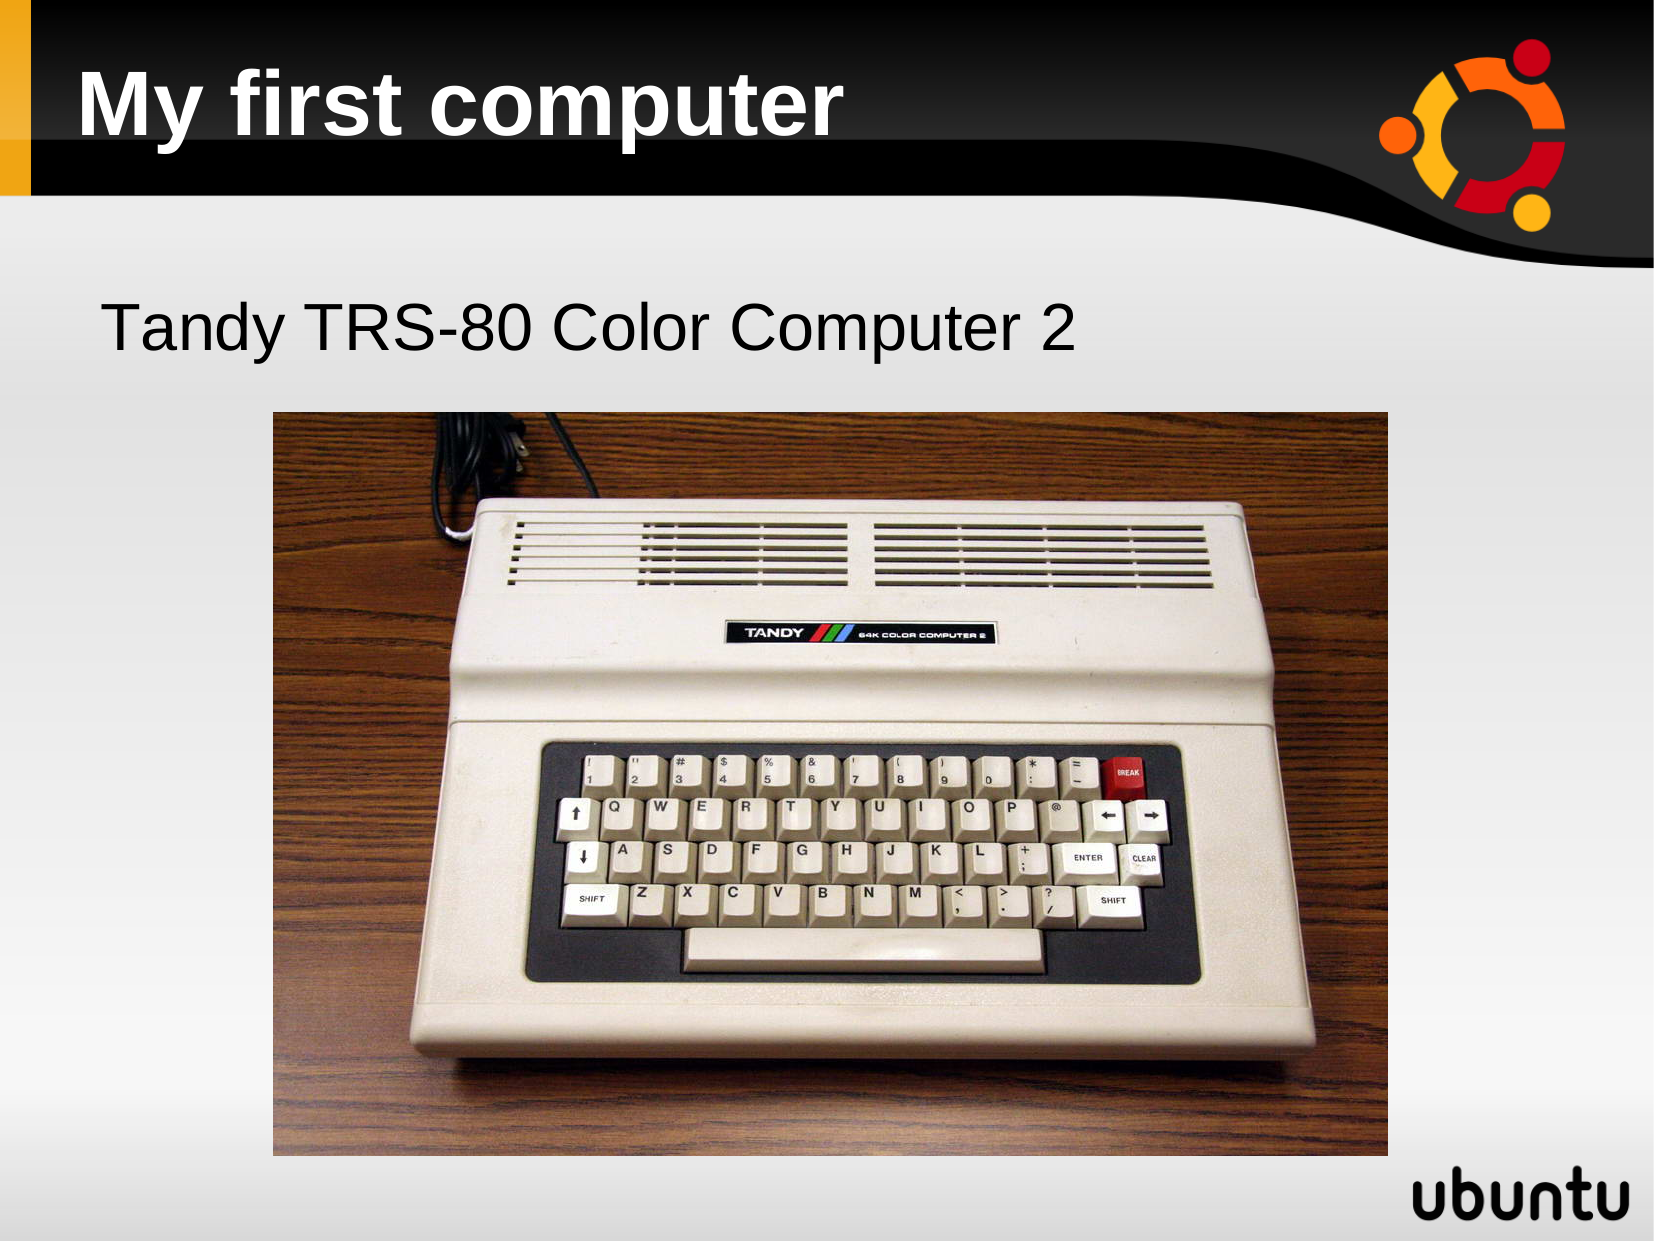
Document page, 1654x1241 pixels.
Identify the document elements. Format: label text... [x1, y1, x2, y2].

title My first computer [76, 0, 1565, 208]
picture [0, 0, 1654, 1241]
list Tandy TRS-80 Color Computer 2 [82, 290, 1538, 451]
